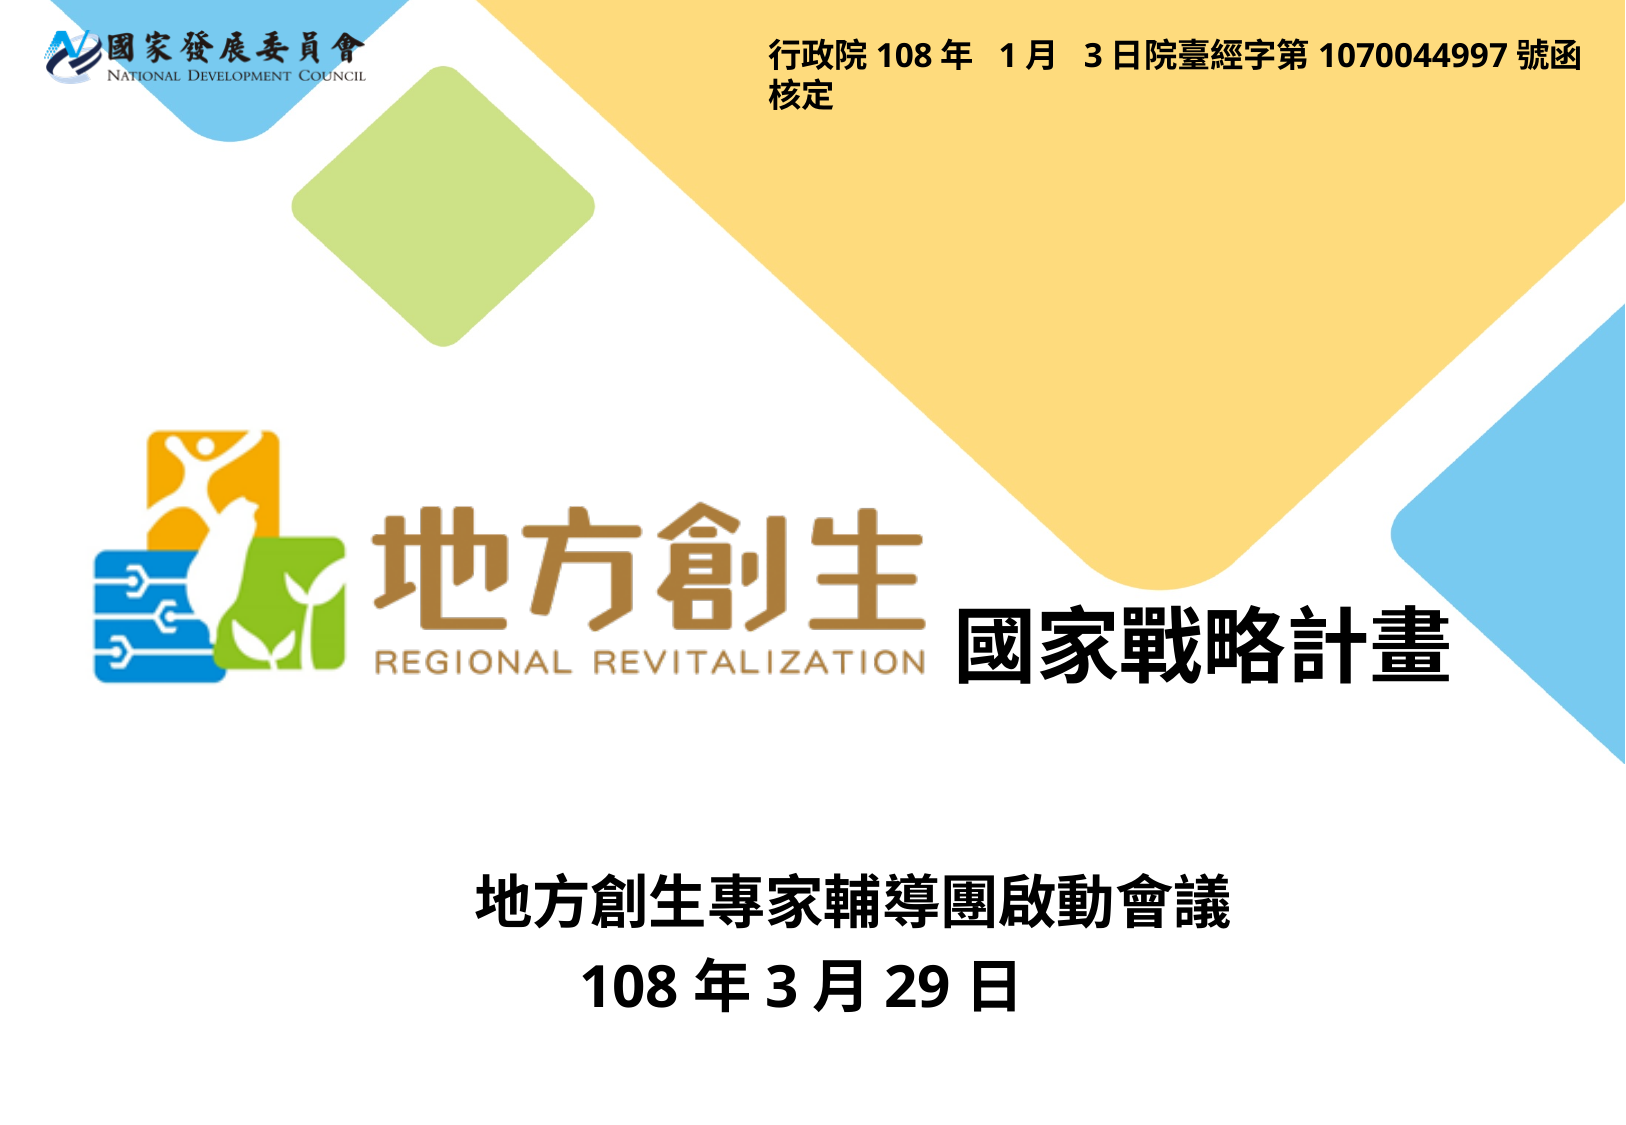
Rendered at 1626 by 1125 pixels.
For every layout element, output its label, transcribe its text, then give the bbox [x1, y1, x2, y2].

text_box 行政院108年 1月 3日院臺經字第1070044997號函核定 [753, 27, 1616, 122]
text_box 108年3月29日 [564, 941, 1167, 1024]
picture [0, 0, 1625, 764]
text_box 地方創生專家輔導團啟動會議 [457, 857, 1249, 939]
